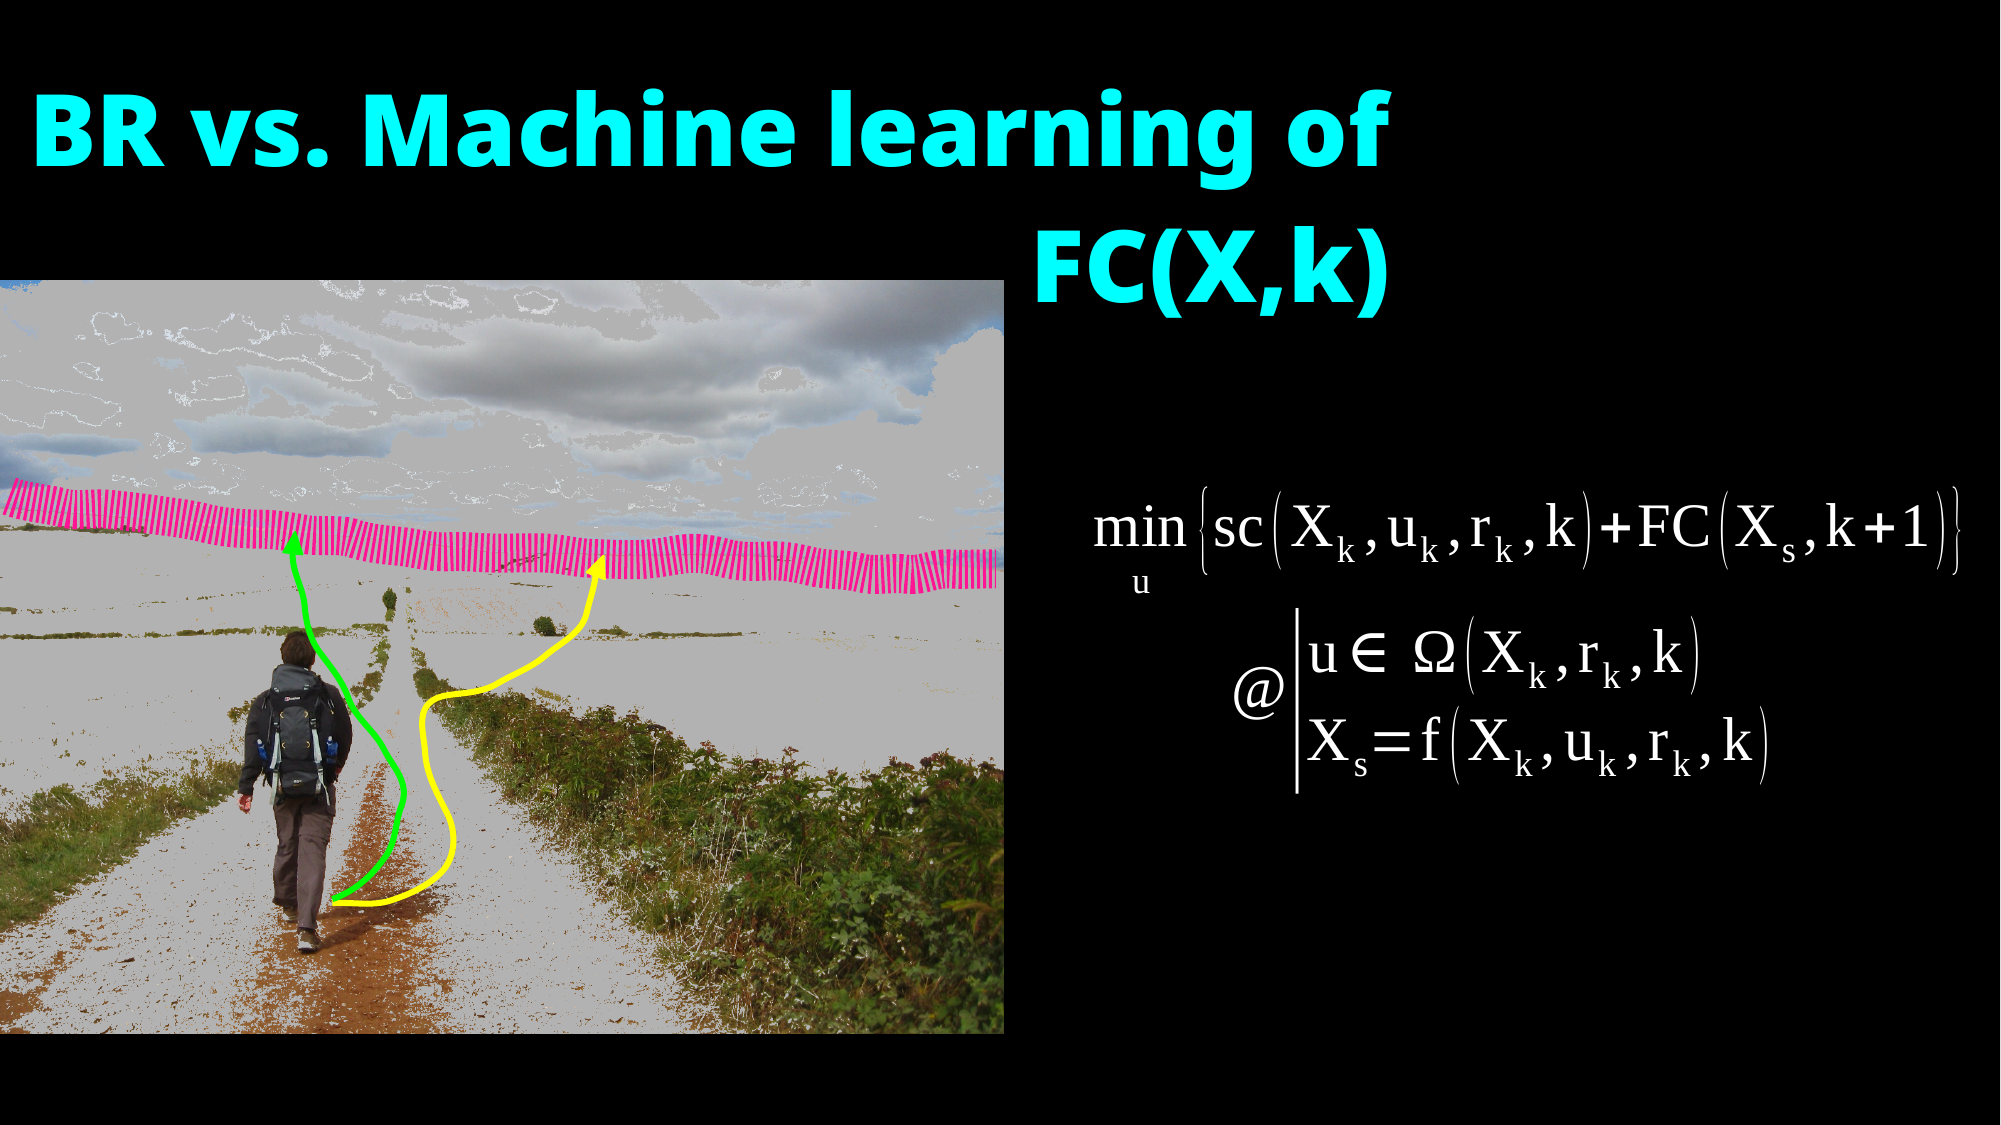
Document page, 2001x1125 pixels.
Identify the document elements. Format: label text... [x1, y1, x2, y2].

chart [1092, 483, 1967, 798]
text_box [1033, 0, 2001, 1125]
picture [0, 280, 1004, 1034]
title BR vs. Machine learning of FC(X,k) [29, 59, 1636, 207]
